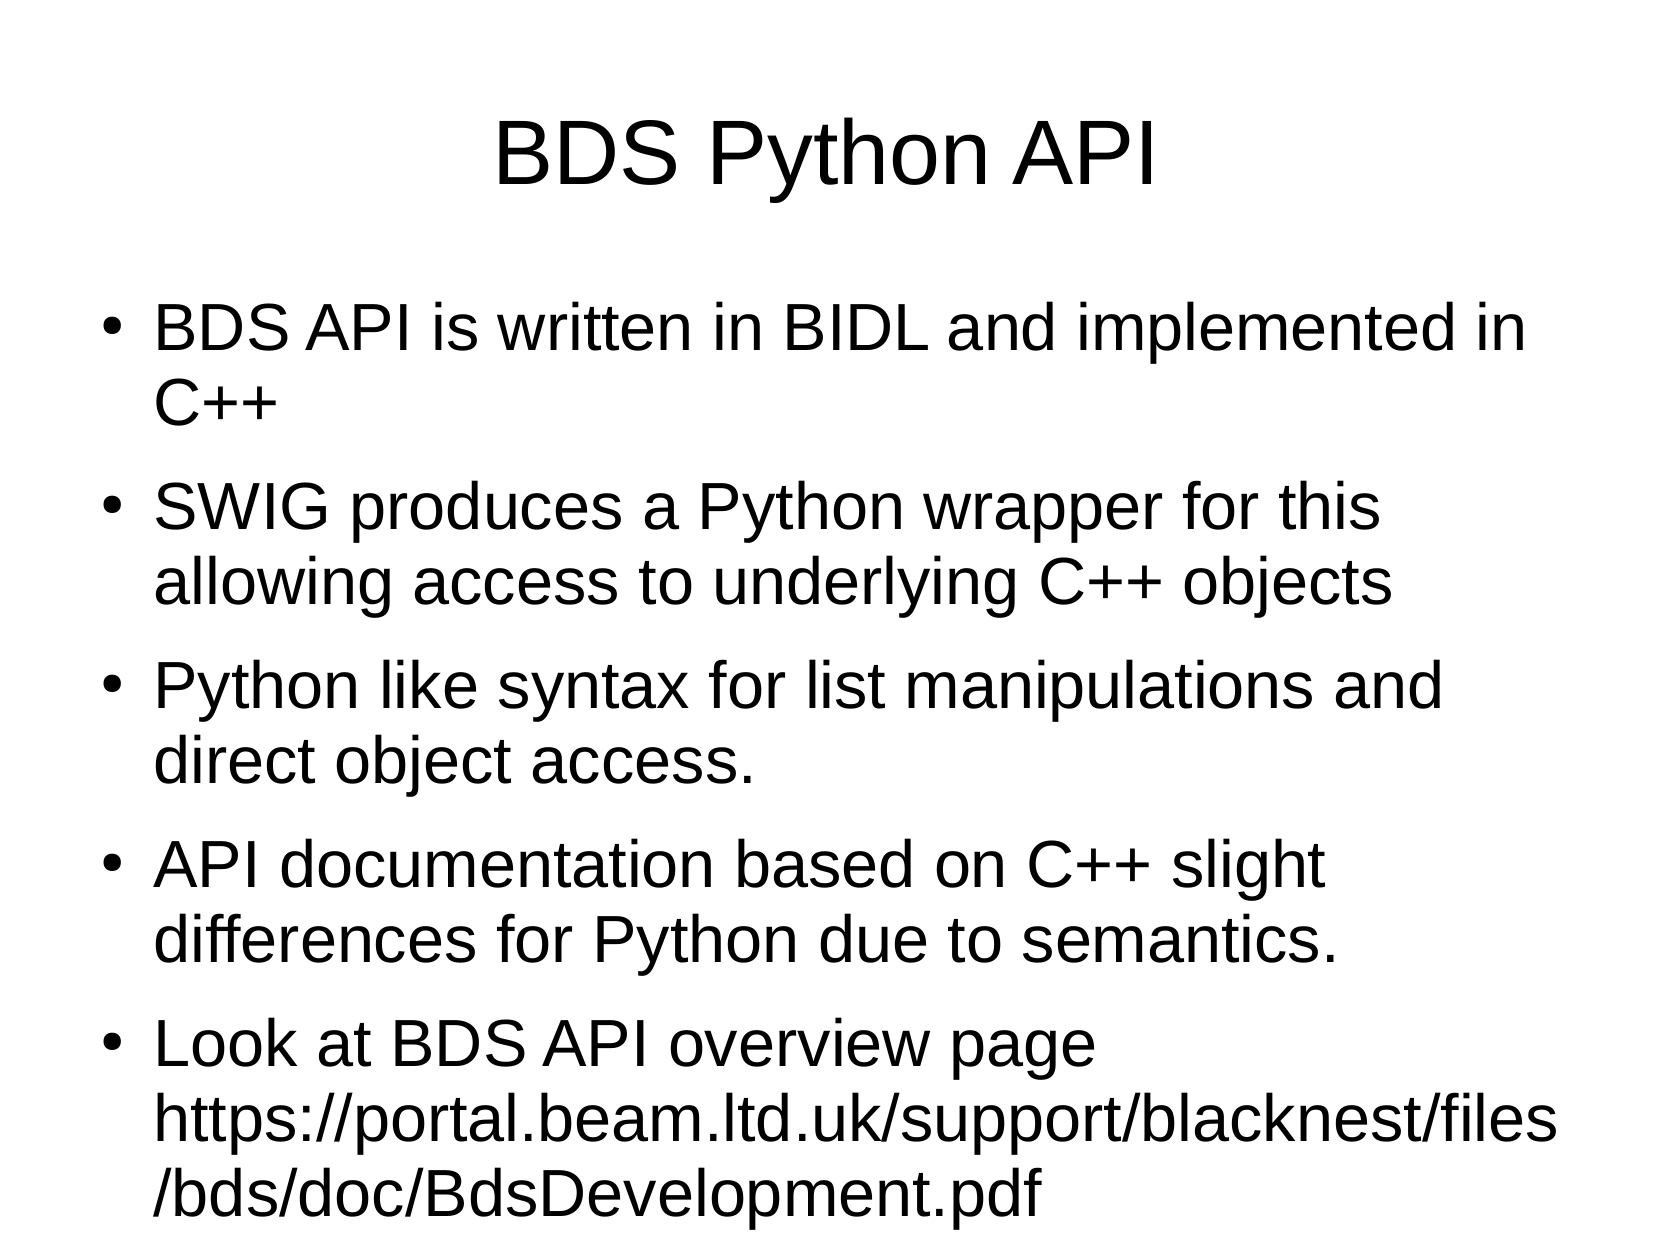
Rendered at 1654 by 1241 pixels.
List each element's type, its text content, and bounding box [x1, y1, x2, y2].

title BDS Python API [82, 49, 1571, 257]
list BDS API is written in BIDL and implemented in C++ SWIG produces a Python wrapper for this allowing access to underlying C++ objects Python like syntax for list manipulations and direct object access. API documentation based on C++ slight differences for Python due to semantics. Look at BDS API overview page https://portal.beam.ltd.uk/support/blacknest/files/bds/doc/BdsDevelopment.pdf [82, 290, 1571, 1231]
